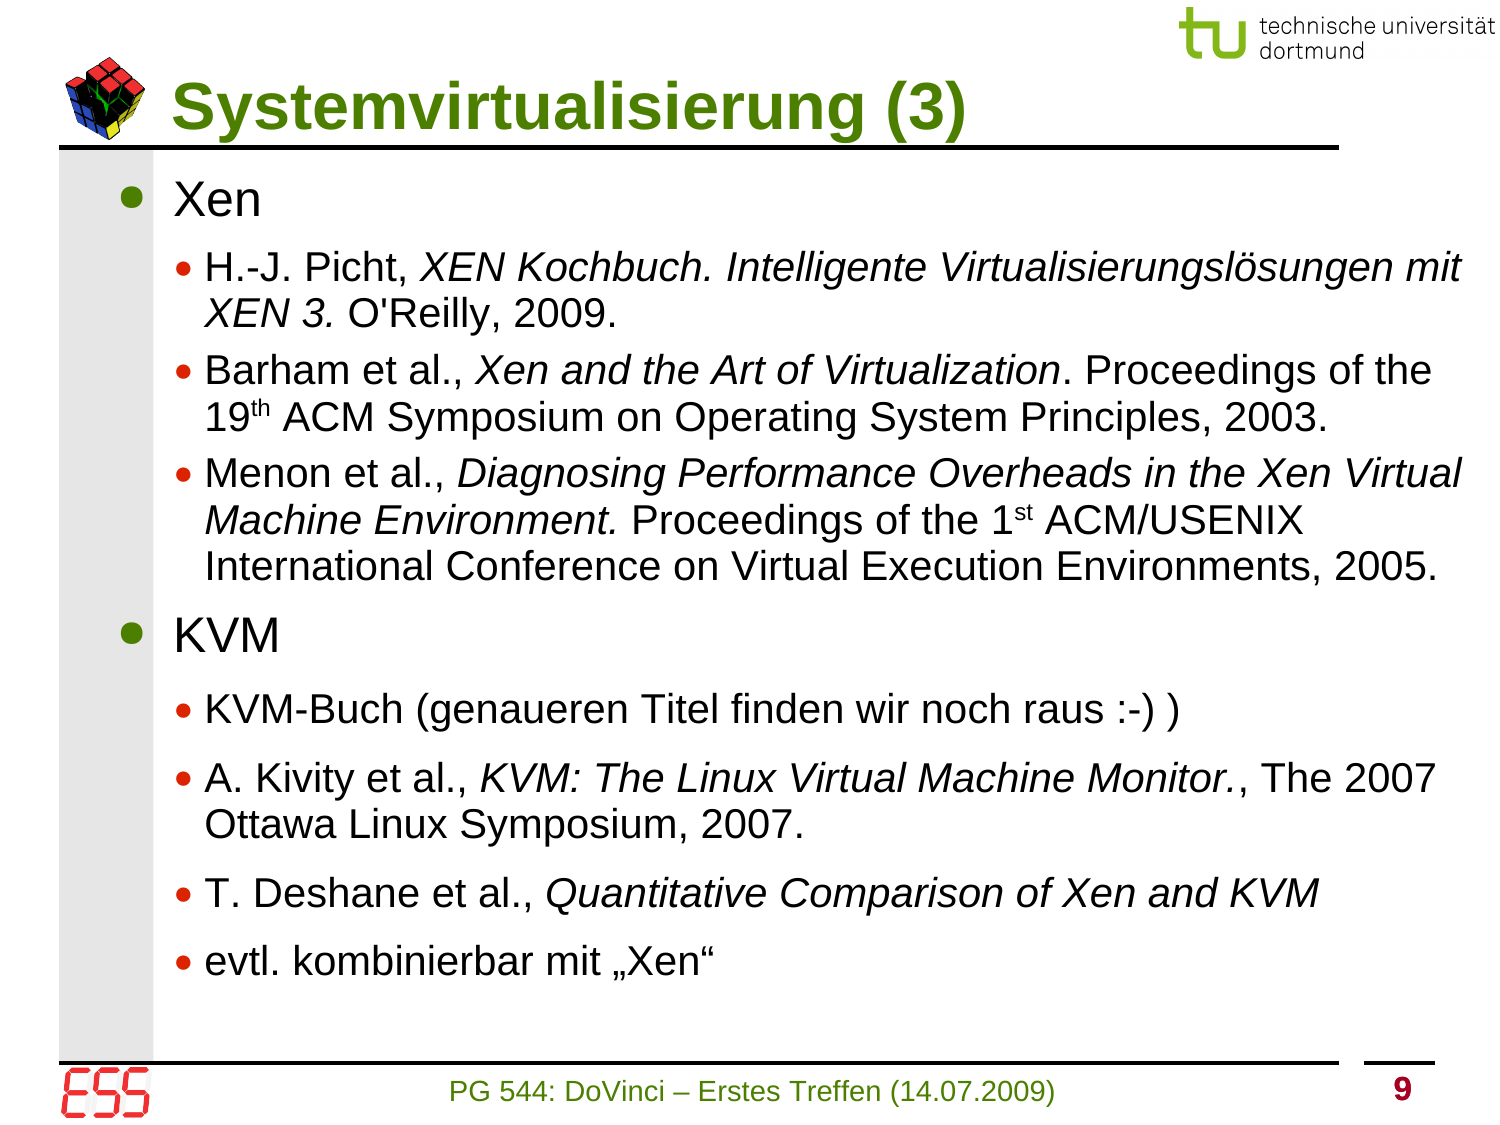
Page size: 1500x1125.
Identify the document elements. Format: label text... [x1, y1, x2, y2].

title Systemvirtualisierung (3) [171, 49, 1410, 159]
list Xen H.-J. Picht, XEN Kochbuch. Intelligente Virtualisierungslösungen mit XEN 3. O'Reilly, 2009. Barham et al., Xen and the Art of Virtualization. Proceedings of the 19th ACM Symposium on Operating System Principles, 2003. Menon et al., Diagnosing Performance Overheads in the Xen Virtual Machine Environment. Proceedings of the 1st ACM/USENIX International Conference on Virtual Execution Environments, 2005. KVM KVM-Buch (genaueren Titel finden wir noch raus :-) ) A. Kivity et al., KVM: The Linux Virtual Machine Monitor., The 2007 Ottawa Linux Symposium, 2007. T. Deshane et al., Quantitative Comparison of Xen and KVM evtl. kombinierbar mit „Xen“ [116, 171, 1474, 988]
picture [1179, 7, 1495, 59]
picture [61, 1067, 152, 1118]
picture [65, 57, 145, 140]
